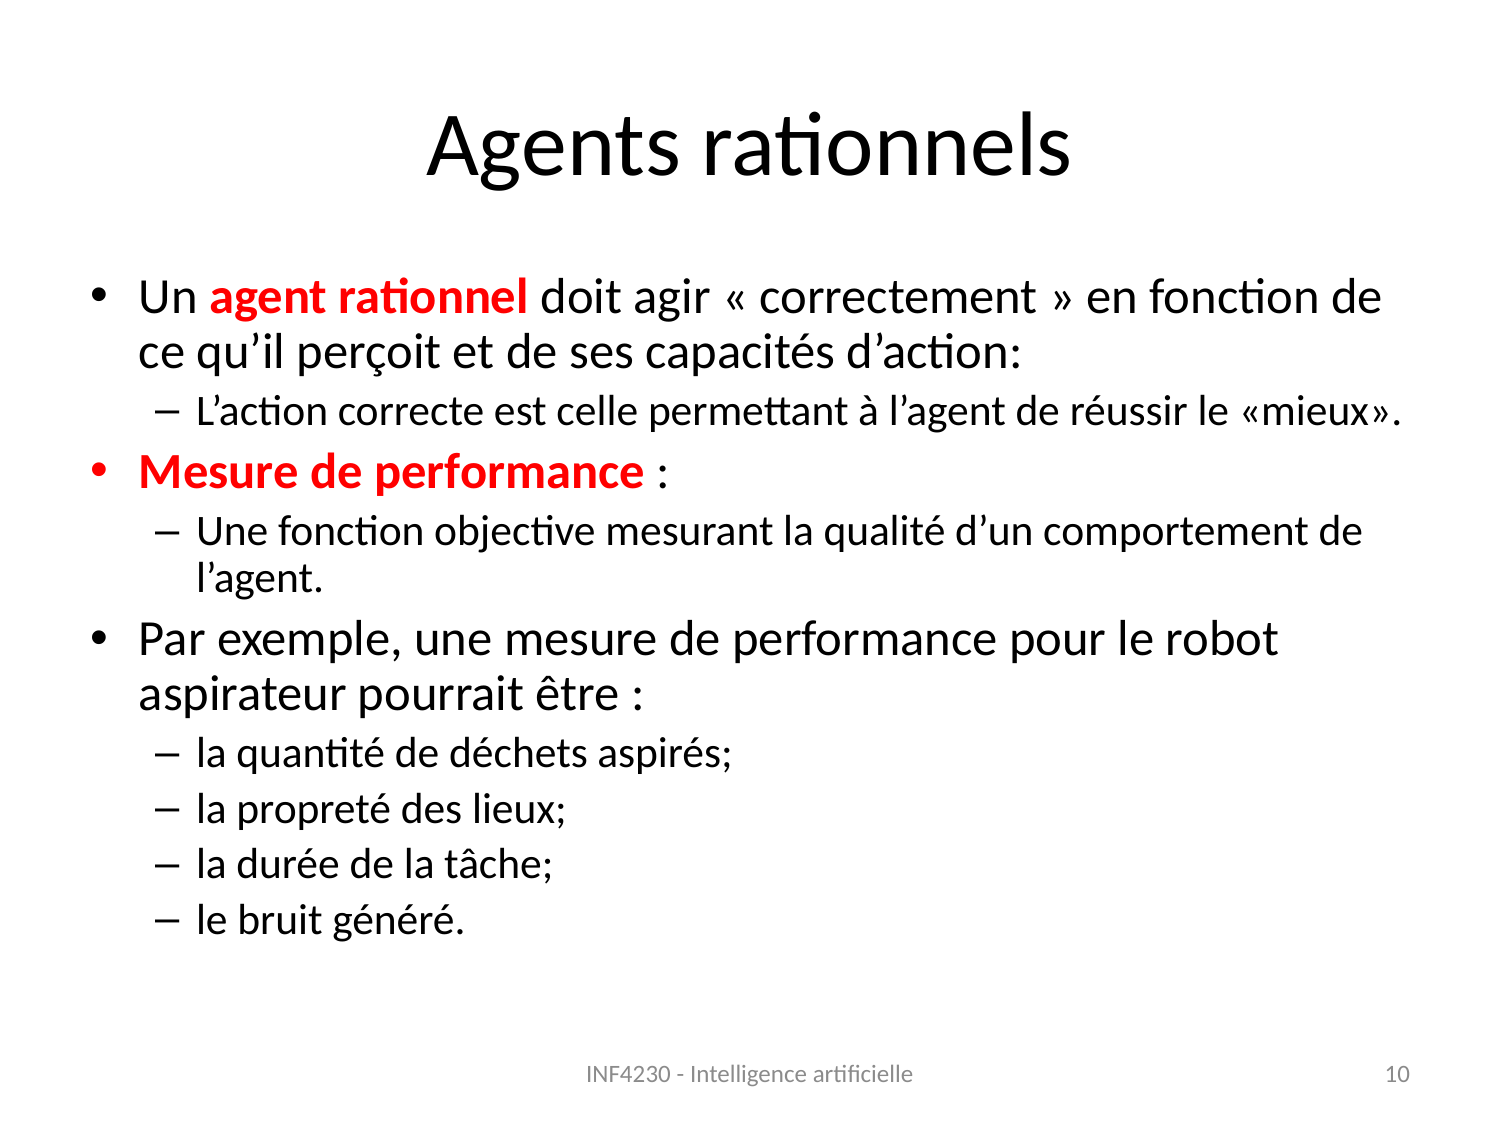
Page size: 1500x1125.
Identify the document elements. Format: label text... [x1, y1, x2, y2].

list Un agent rationnel doit agir « correctement » en fonction de ce qu’il perçoit et de ses capacités d’action: L’action correcte est celle permettant à l’agent de réussir le «mieux». Mesure de performance : Une fonction objective mesurant la qualité d’un comportement de l’agent. Par exemple, une mesure de performance pour le robot aspirateur pourrait être : la quantité de déchets aspirés; la propreté des lieux; la durée de la tâche; le bruit généré. [75, 262, 1425, 1005]
slide_number <numéro> [1074, 1042, 1425, 1103]
title Agents rationnels [75, 45, 1425, 233]
footer INF4230 - Intelligence artificielle [512, 1042, 988, 1103]
